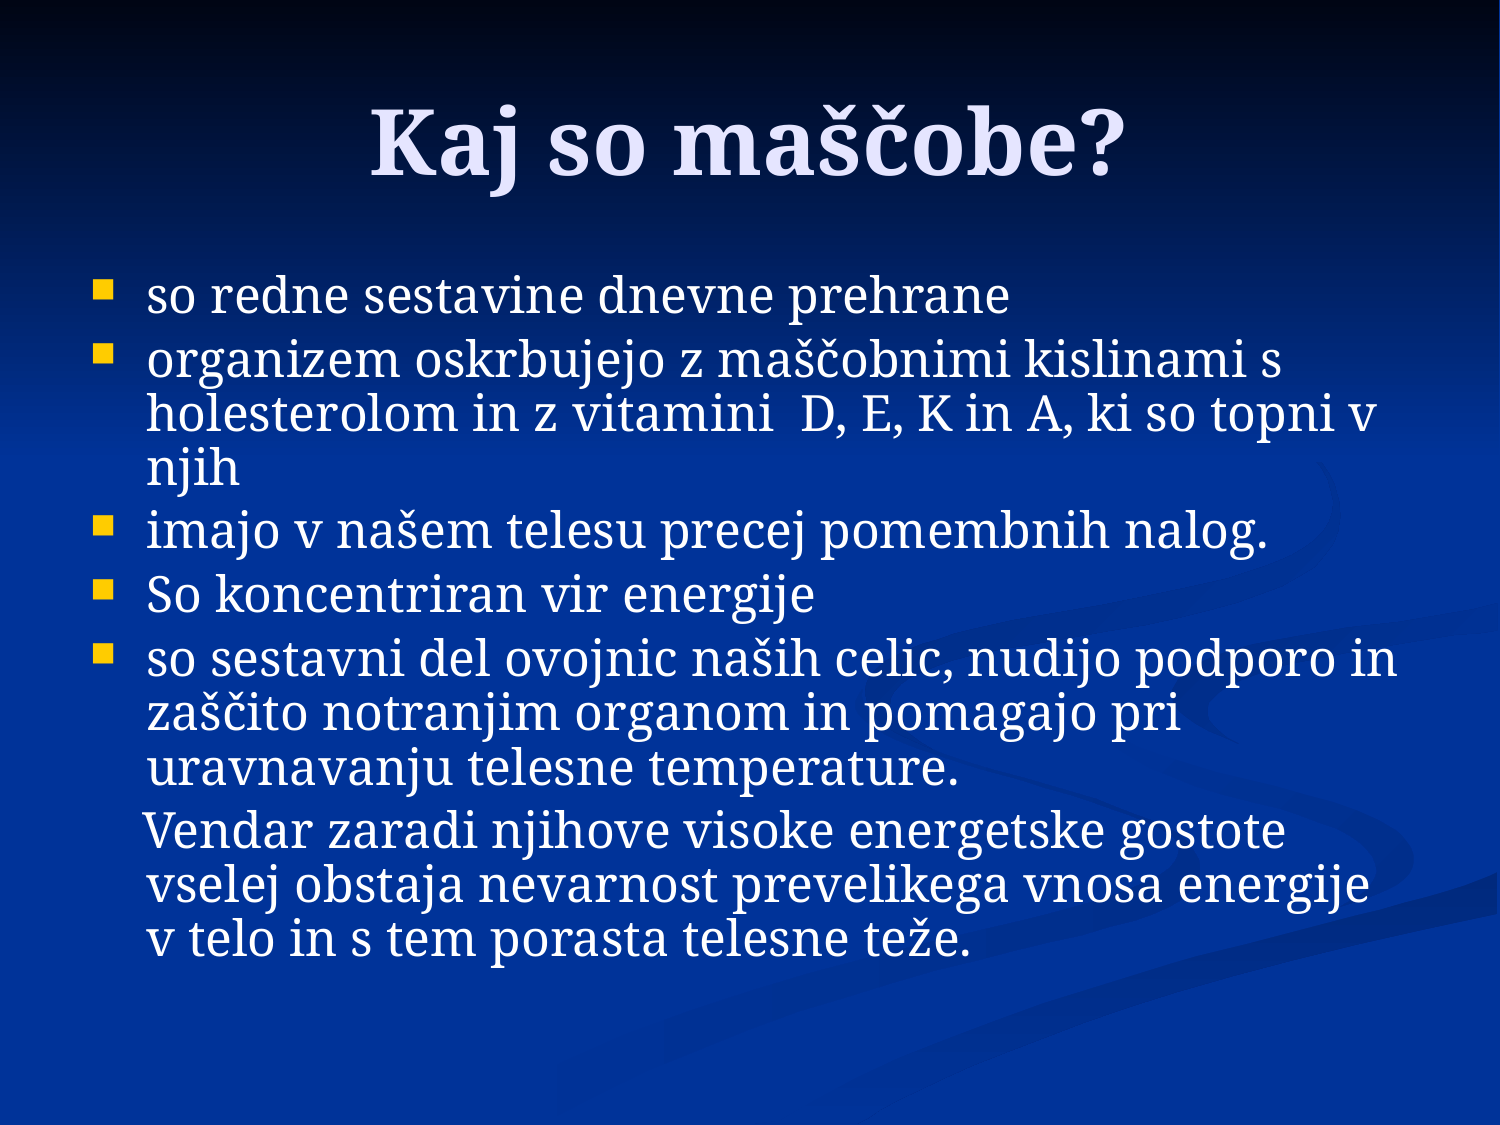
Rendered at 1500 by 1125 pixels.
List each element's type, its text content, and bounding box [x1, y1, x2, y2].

title Kaj so maščobe? [75, 45, 1425, 233]
list so redne sestavine dnevne prehrane organizem oskrbujejo z maščobnimi kislinami s holesterolom in z vitamini D, E, K in A, ki so topni v njih imajo v našem telesu precej pomembnih nalog. So koncentriran vir energije so sestavni del ovojnic naših celic, nudijo podporo in zaščito notranjim organom in pomagajo pri uravnavanju telesne temperature. Vendar zaradi njihove visoke energetske gostote vselej obstaja nevarnost prevelikega vnosa energije v telo in s tem porasta telesne teže. [75, 262, 1425, 1005]
